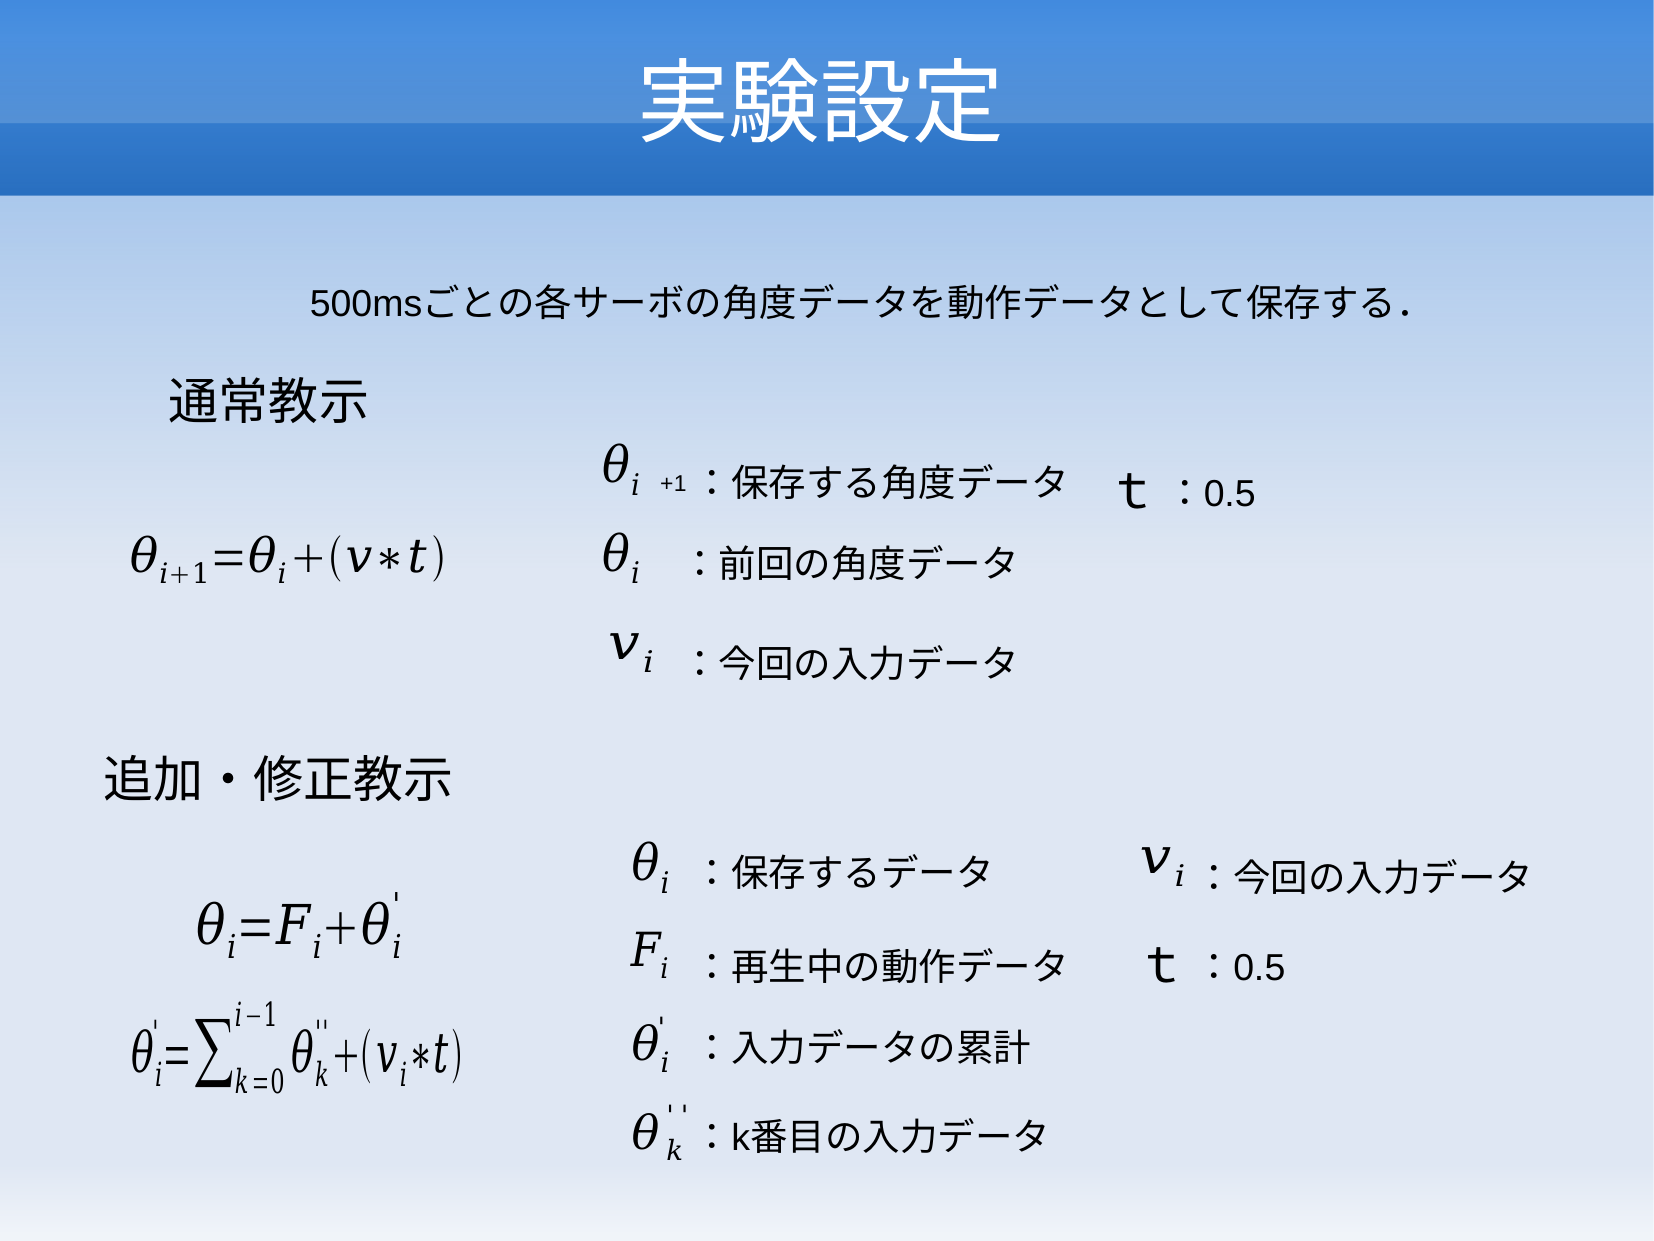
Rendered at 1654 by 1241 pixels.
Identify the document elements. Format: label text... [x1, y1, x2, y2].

title 実験設定 [76, 0, 1565, 208]
text_box ：k番目の入力データ [700, 1099, 1093, 1157]
text_box ：保存するデータ [679, 836, 1122, 889]
text_box ：保存するデータ [1198, 836, 1241, 840]
text_box ：0.5 [1151, 455, 1506, 513]
text_box ：0.5 [1181, 929, 1536, 987]
text_box 通常教示 [154, 354, 384, 420]
text_box ：前回の角度データ [649, 526, 1211, 579]
text_box +1 [645, 463, 702, 505]
text_box ｔ [1092, 442, 1182, 508]
text_box 追加・修正教示 [88, 732, 469, 798]
text_box ：再生中の動作データ [679, 929, 1122, 982]
text_box ：今回の入力データ [649, 626, 1152, 680]
text_box ：今回の入力データ [1181, 840, 1565, 893]
text_box ：入力データの累計 [679, 1011, 1063, 1064]
text_box ：保存する角度データ [1182, 445, 1241, 455]
text_box 500msごとの各サーボの角度データを動作データとして保存する． [295, 265, 1450, 323]
text_box ：保存する角度データ [679, 445, 1092, 498]
picture [0, 0, 1654, 1241]
text_box ｔ [1122, 916, 1211, 982]
